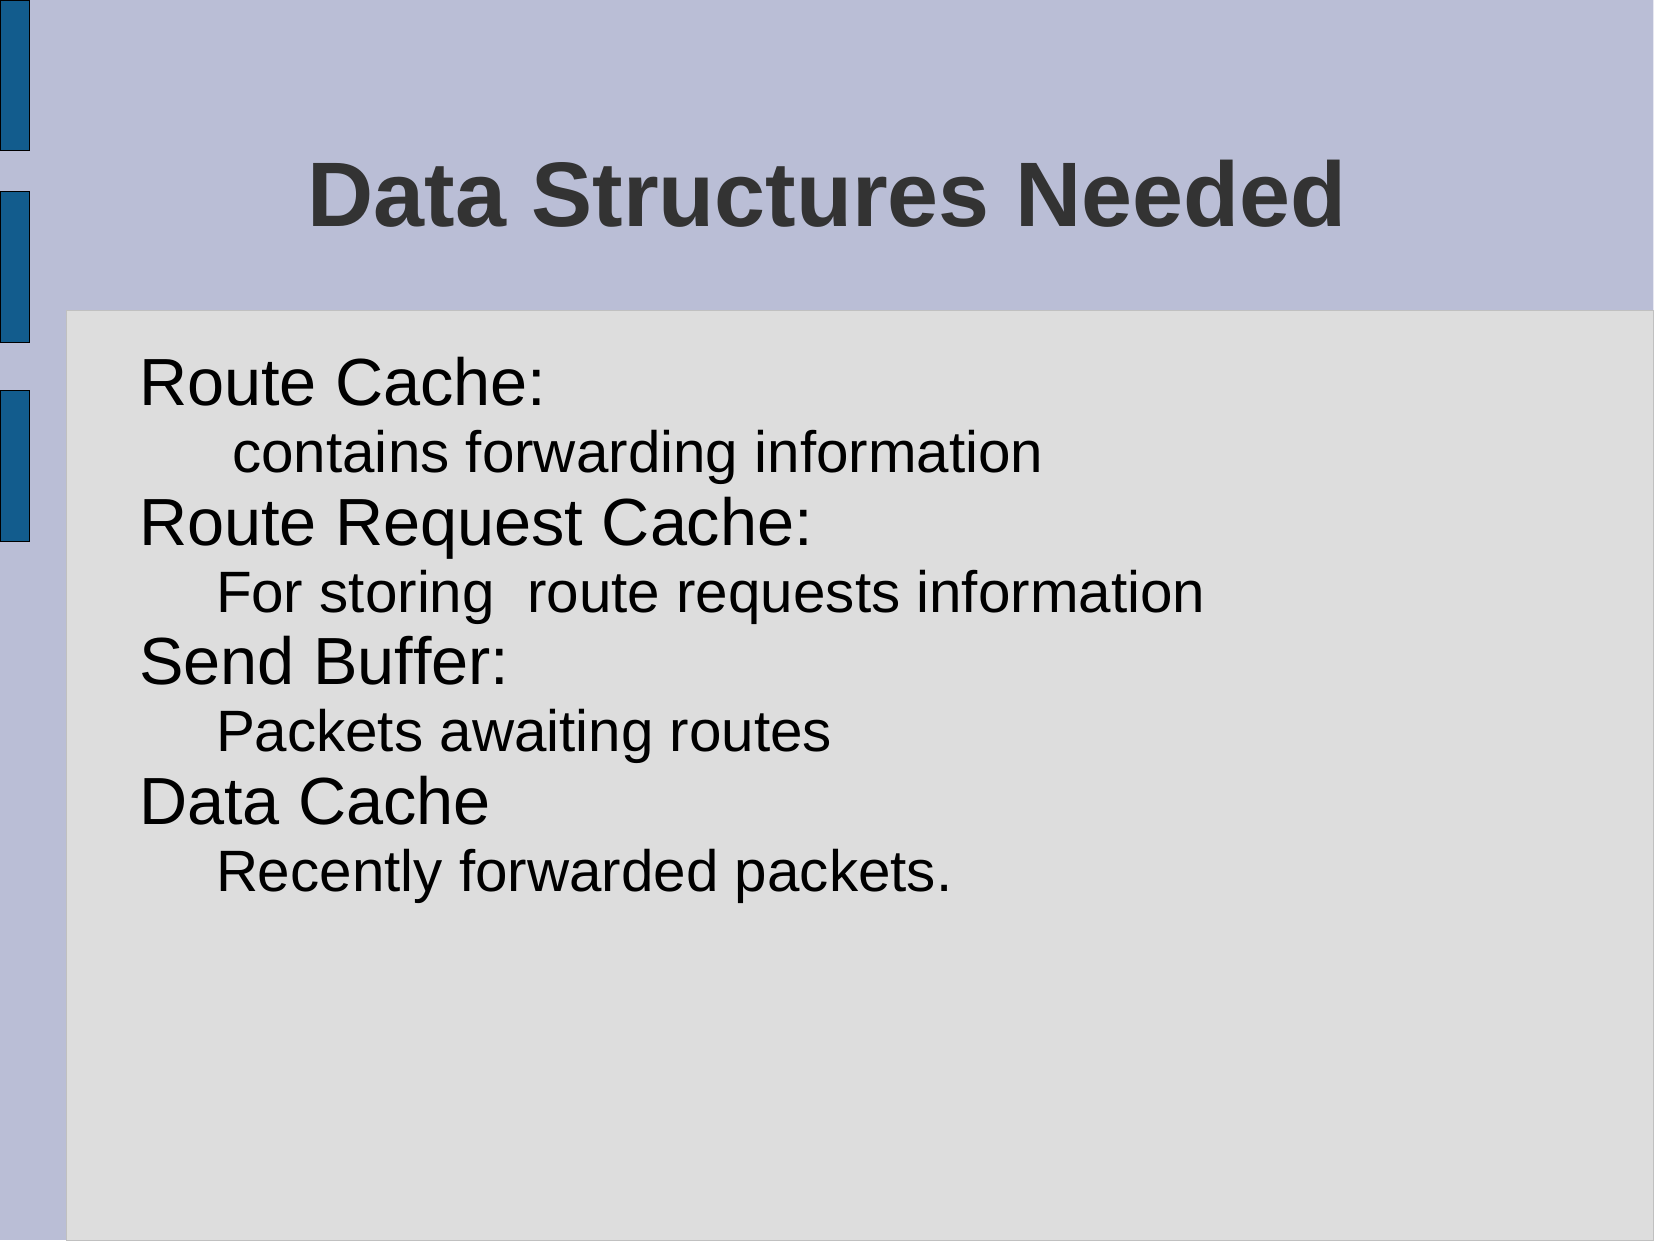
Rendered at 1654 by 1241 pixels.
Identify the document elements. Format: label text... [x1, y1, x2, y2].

title Data Structures Needed [121, 91, 1534, 299]
list Route Cache: contains forwarding information Route Request Cache: For storing route requests information Send Buffer: Packets awaiting routes Data Cache Recently forwarded packets. [121, 344, 1534, 1127]
